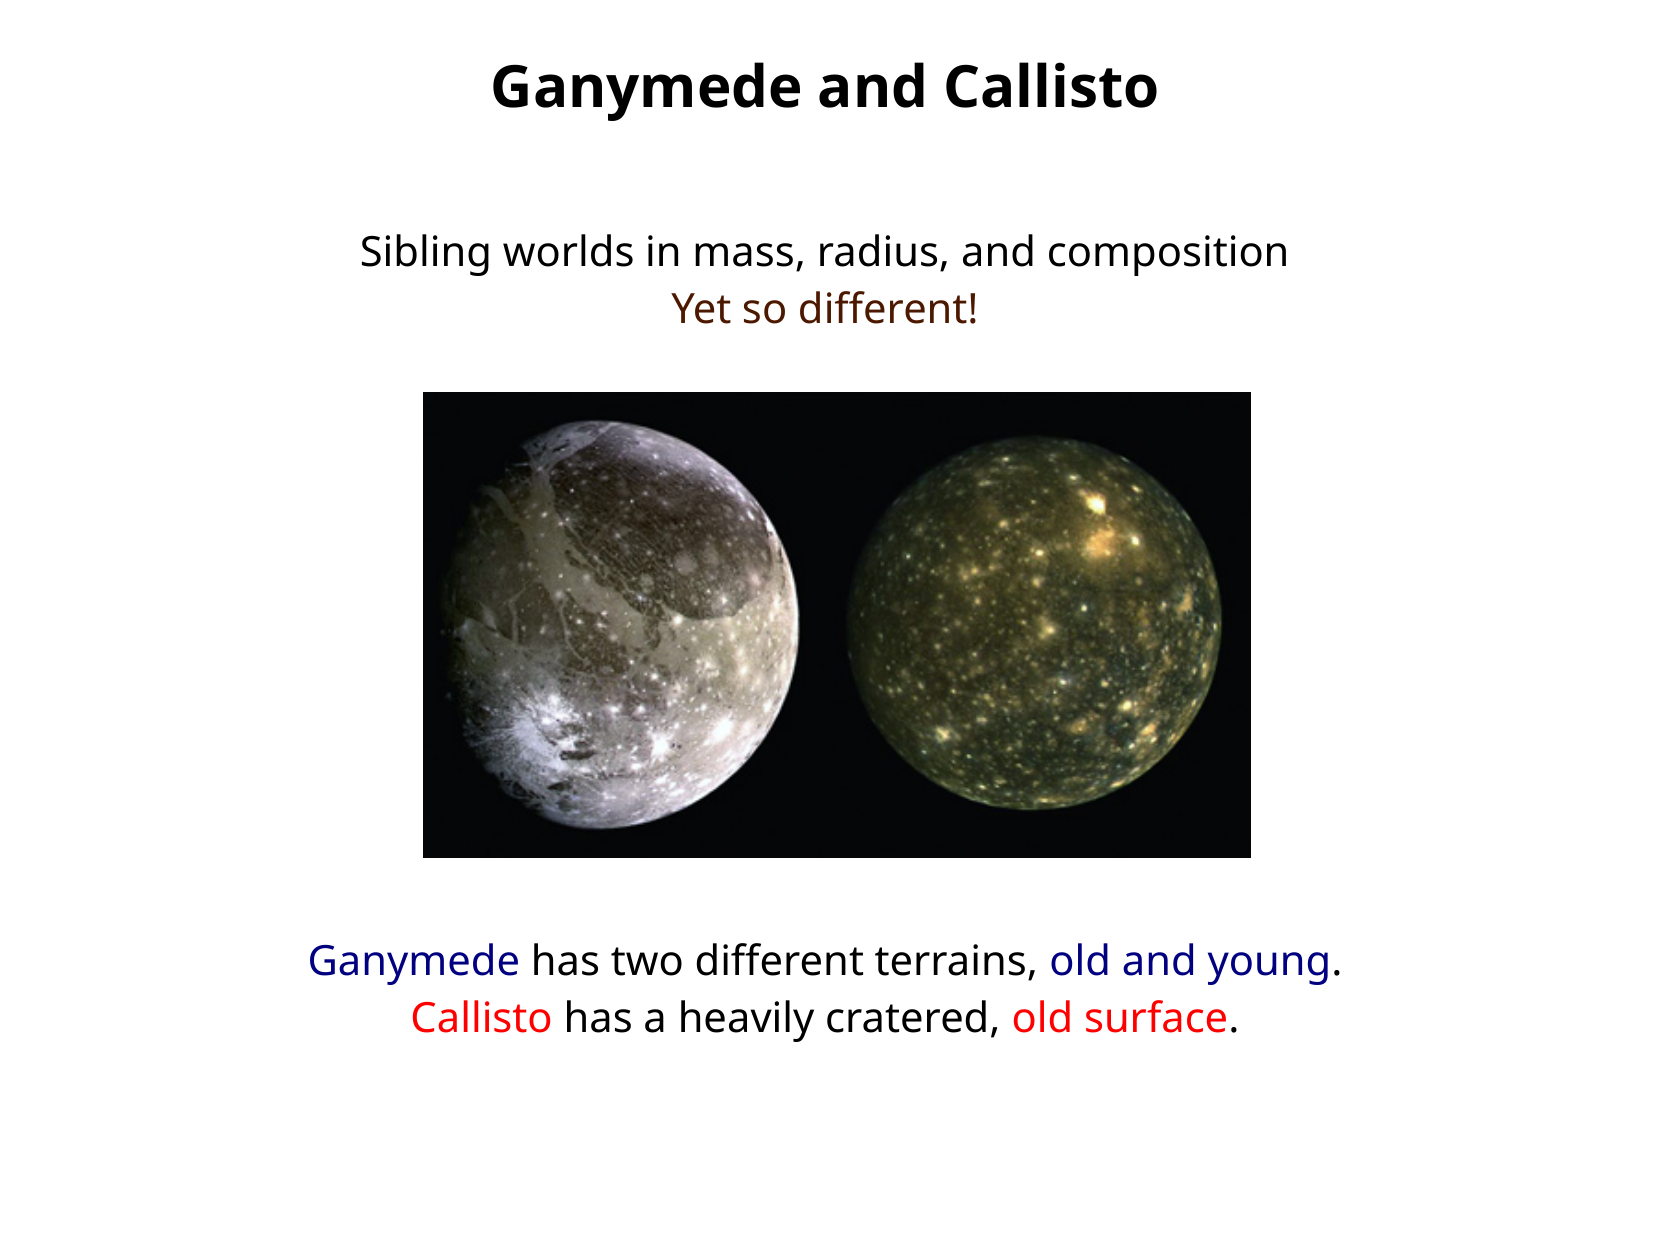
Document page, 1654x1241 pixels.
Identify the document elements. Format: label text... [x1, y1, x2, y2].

text_box Ganymede and Callisto [262, 37, 1388, 134]
text_box Ganymede has two different terrains, old and young. Callisto has a heavily cratered, old surface. [262, 923, 1388, 1055]
picture [423, 392, 1251, 858]
text_box Sibling worlds in mass, radius, and composition Yet so different! [262, 214, 1388, 347]
